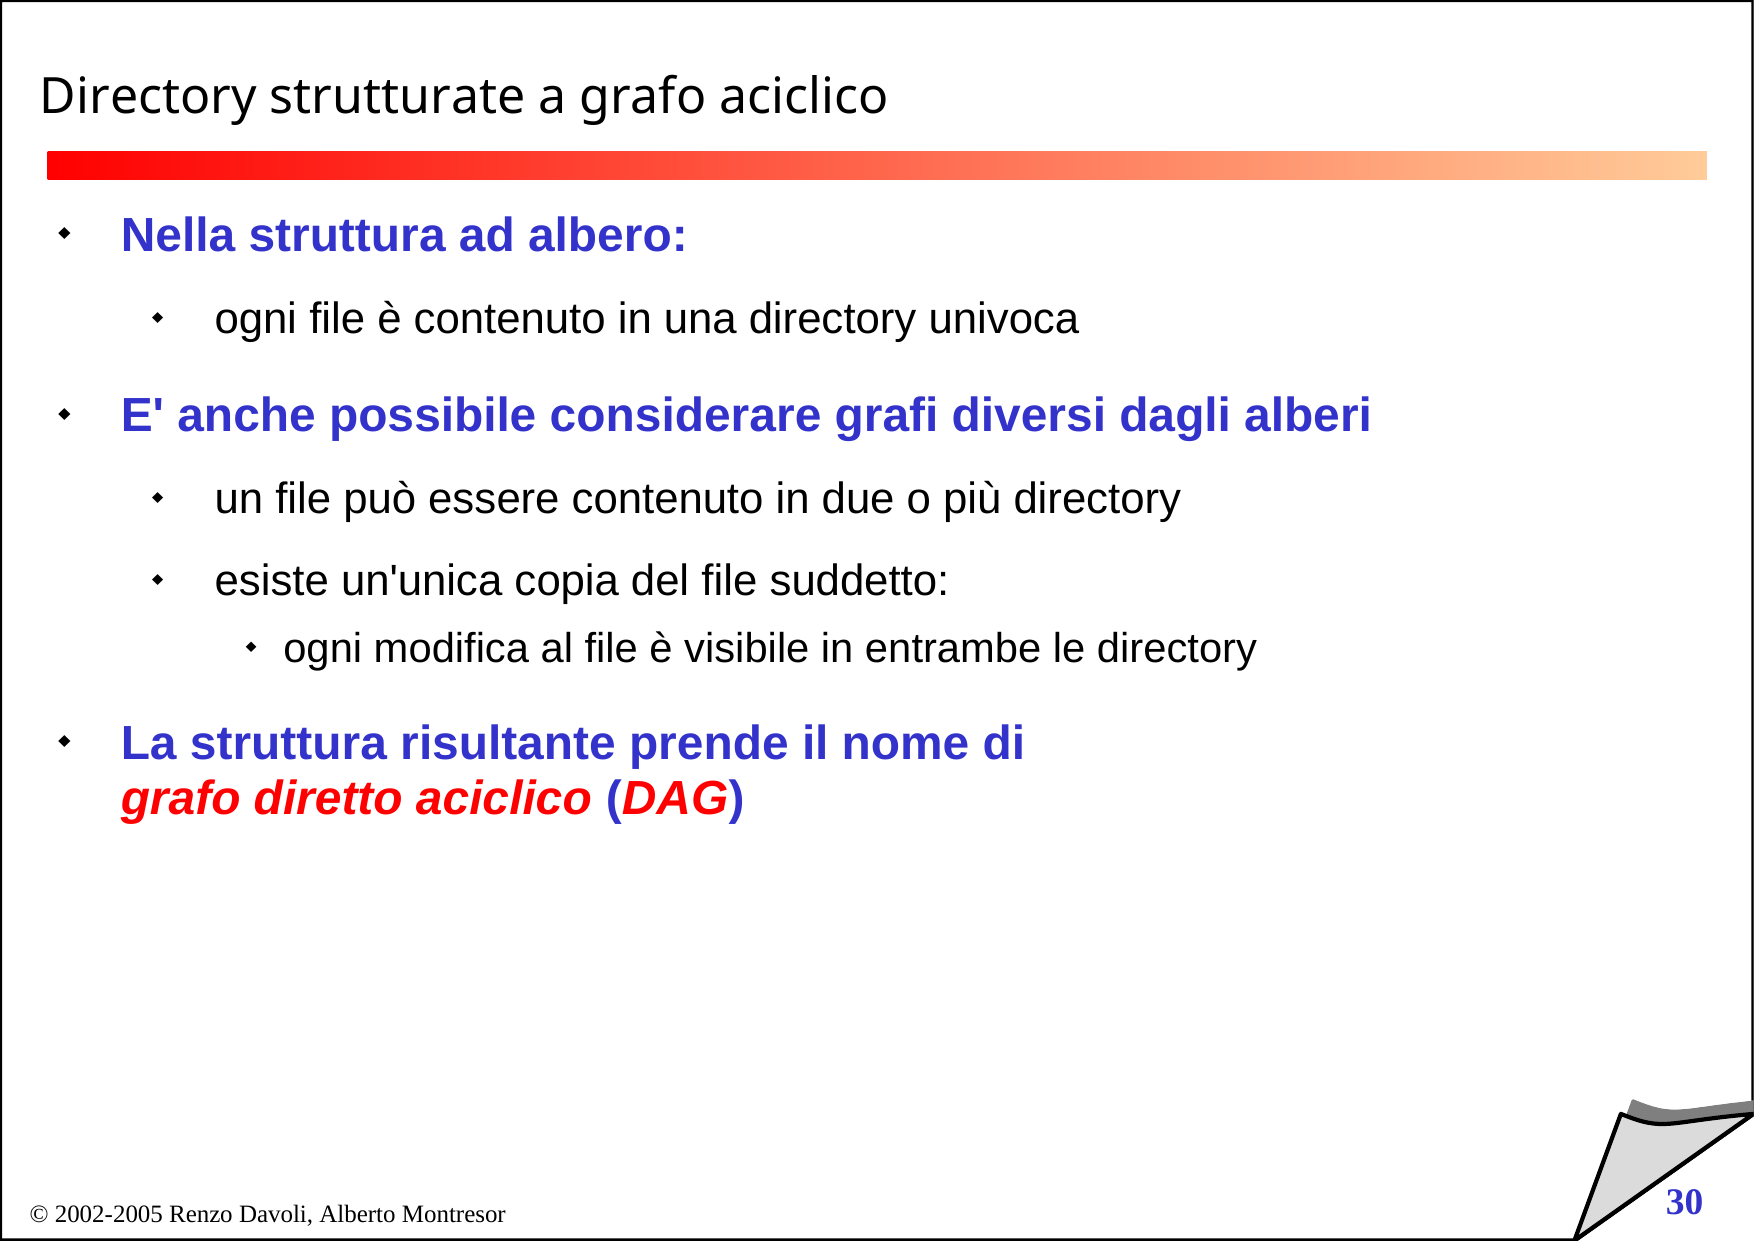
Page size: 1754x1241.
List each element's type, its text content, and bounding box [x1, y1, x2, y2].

text_box 9 [1469, 152, 1474, 179]
list Nella struttura ad albero: ogni file è contenuto in una directory univoca E' anche possibile considerare grafi diversi dagli alberi un file può essere contenuto in due o più directory esiste un'unica copia del file suddetto: ogni modifica al file è visibile in entrambe le directory La struttura risultante prende il nome di grafo diretto aciclico (DAG) [58, 206, 1695, 888]
title Directory strutturate a grafo aciclico [40, 49, 1713, 144]
